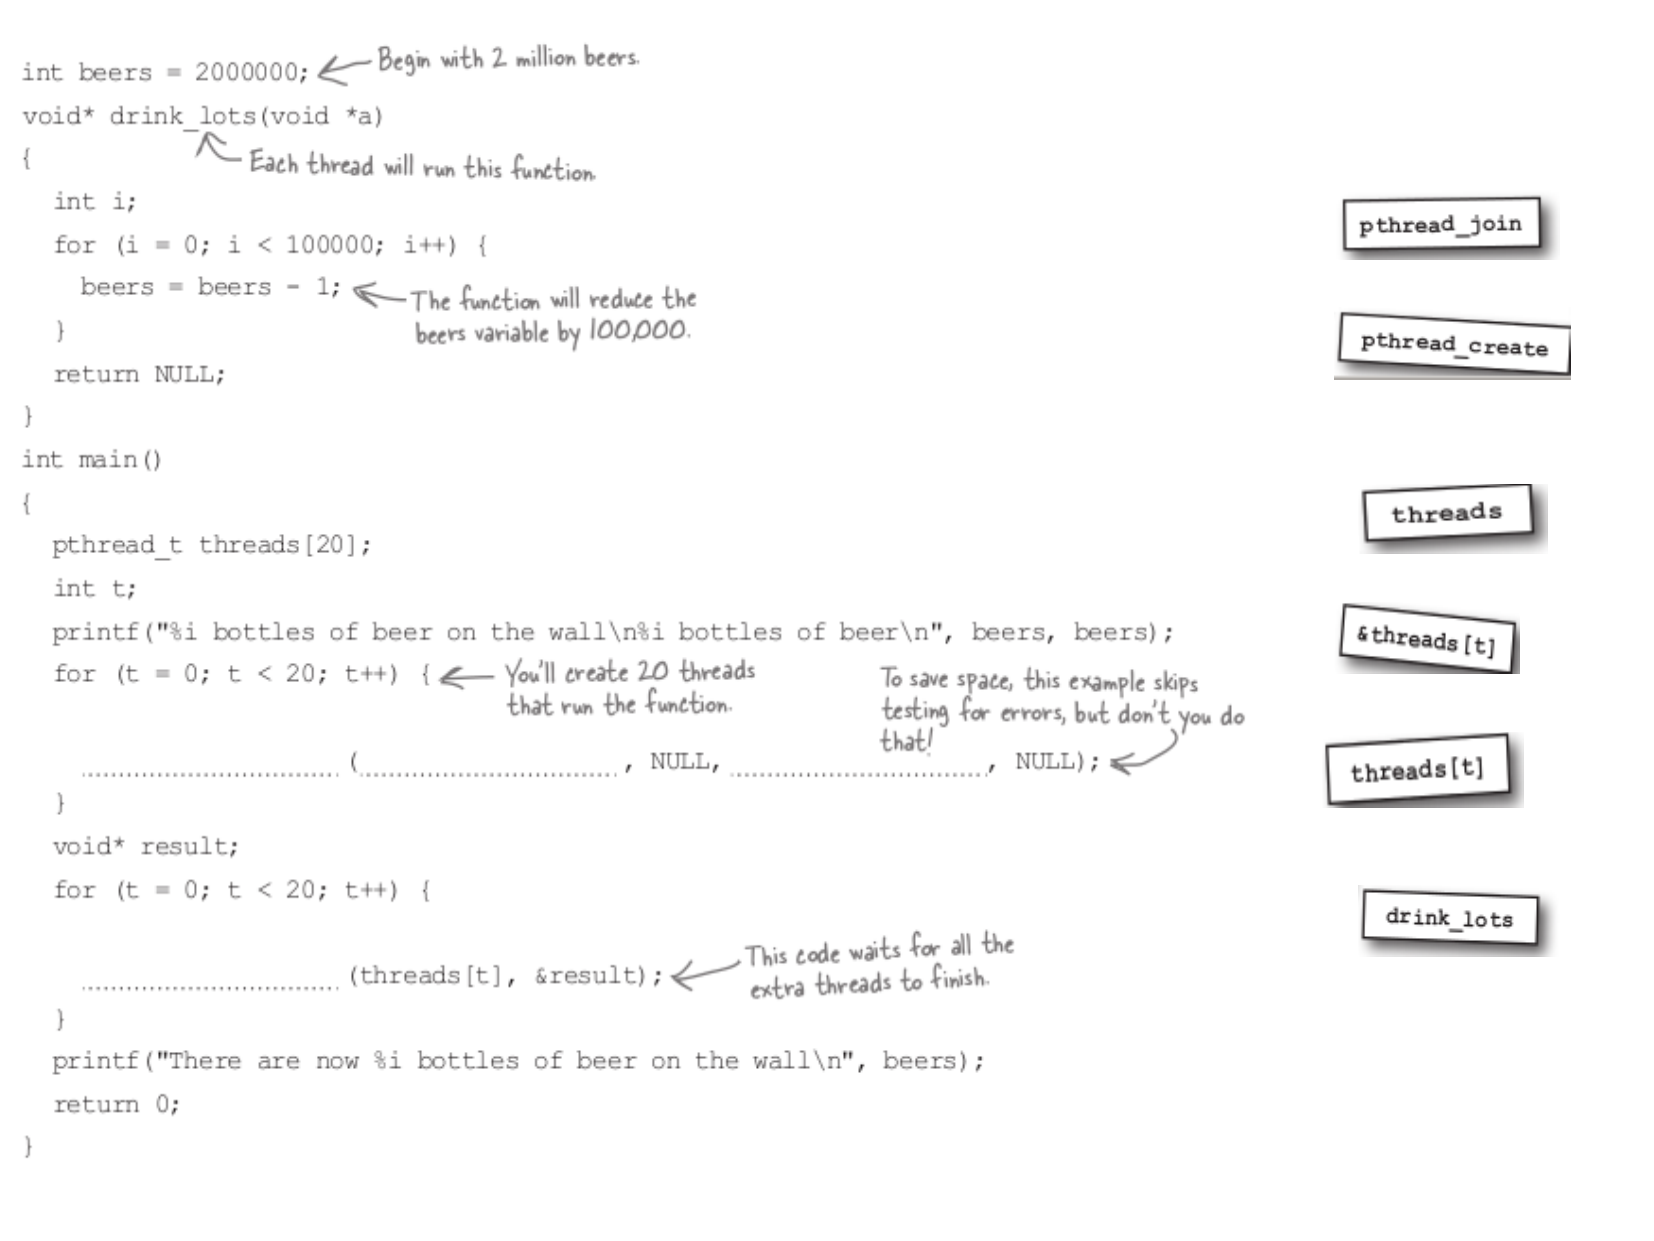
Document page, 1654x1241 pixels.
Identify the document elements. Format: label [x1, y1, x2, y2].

picture [1334, 602, 1520, 674]
picture [1334, 188, 1560, 260]
picture [1358, 885, 1560, 957]
picture [1322, 732, 1524, 808]
picture [1358, 484, 1548, 554]
picture [0, 35, 1300, 1182]
picture [1334, 307, 1571, 380]
